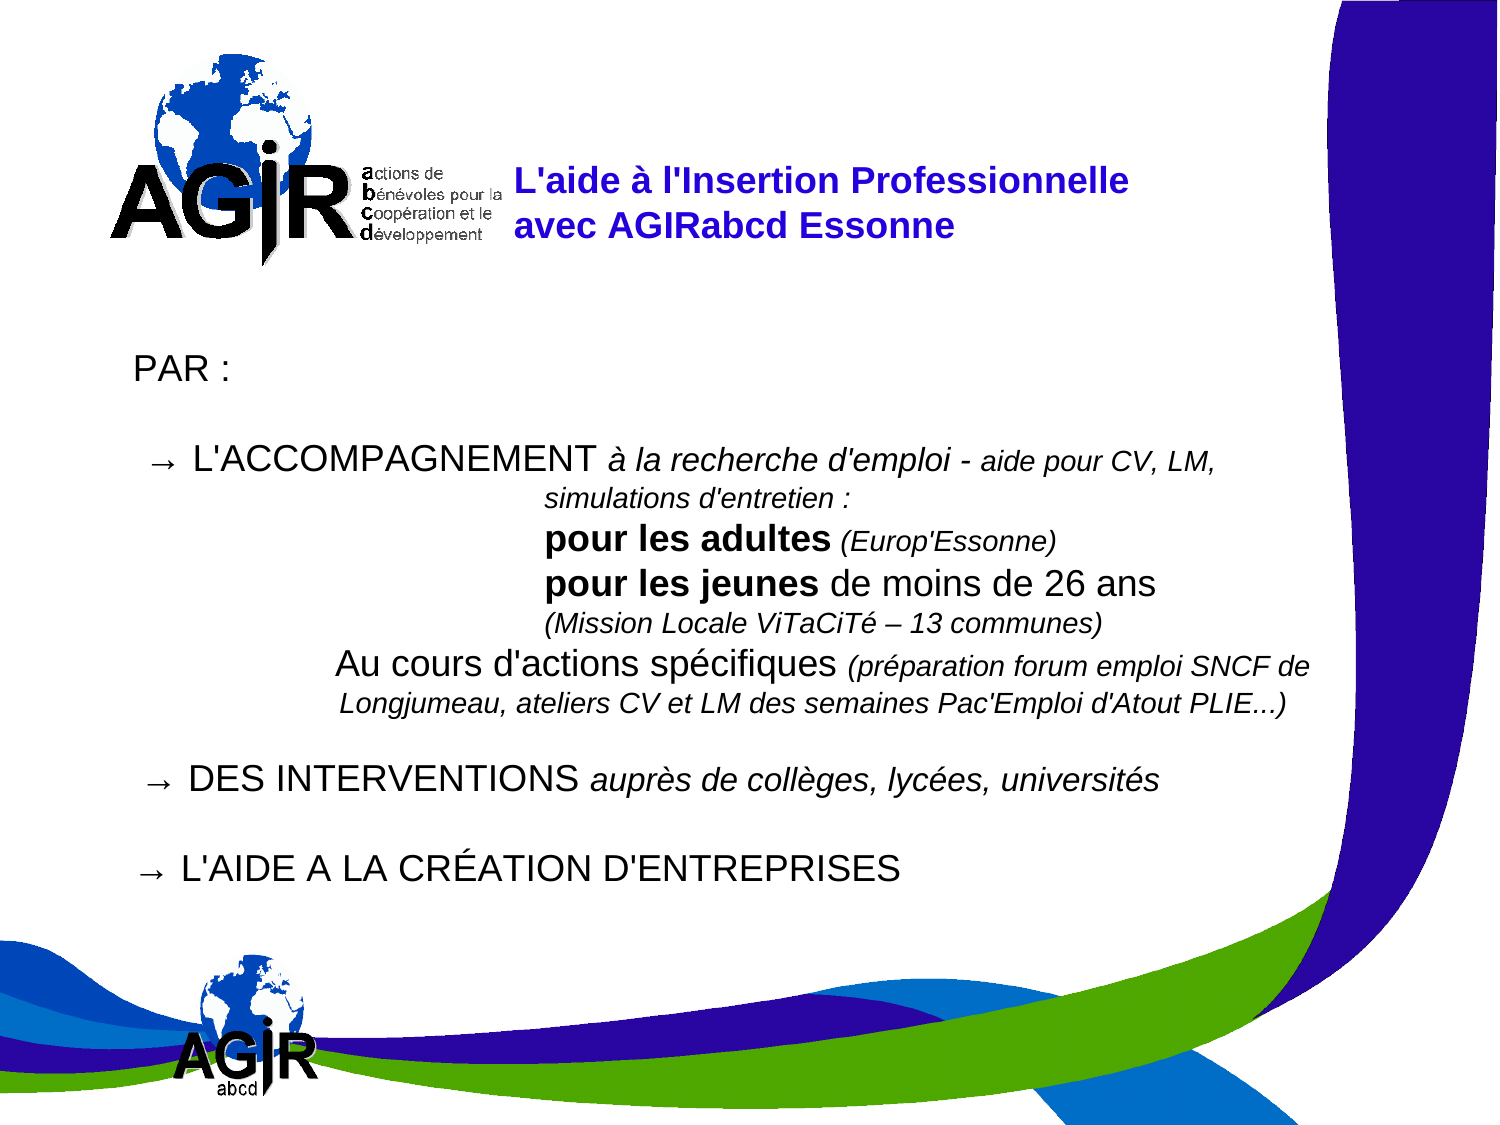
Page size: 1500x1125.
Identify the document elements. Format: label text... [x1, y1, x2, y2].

text_box L'aide à l'Insertion Professionnelle avec AGIRabcd Essonne [498, 148, 1418, 255]
picture [0, 0, 1498, 1125]
text_box PAR : → L'ACCOMPAGNEMENT à la recherche d'emploi - aide pour CV, LM, simulations d'entretien : pour les adultes (Europ'Essonne) pour les jeunes de moins de 26 ans (Mission Locale ViTaCiTé – 13 communes) Au cours d'actions spécifiques (préparation forum emploi SNCF de Longjumeau, ateliers CV et LM des semaines Pac'Emploi d'Atout PLIE...) → DES INTERVENTIONS auprès de collèges, lycées, universités → L'AIDE A LA CRÉATION D'ENTREPRISES [118, 336, 1329, 897]
